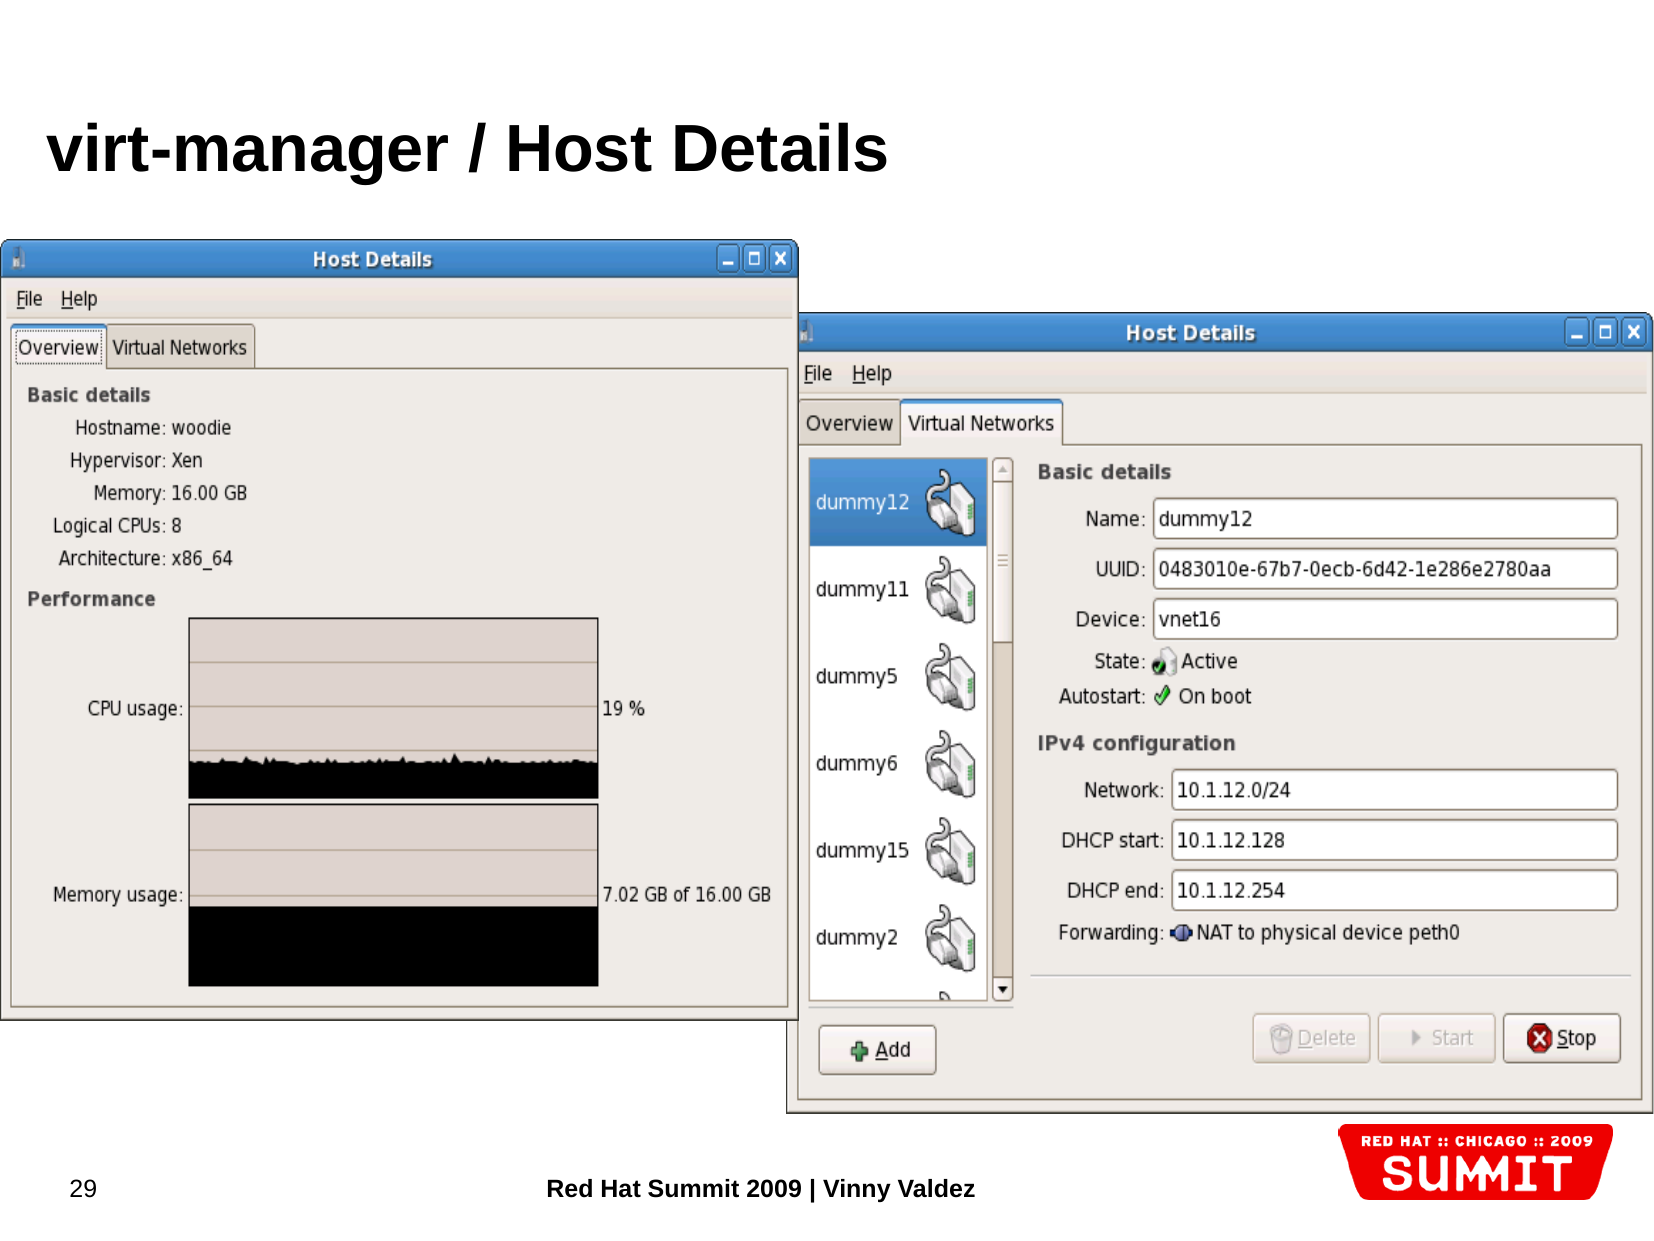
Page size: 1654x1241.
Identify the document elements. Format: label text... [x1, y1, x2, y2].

title virt-manager / Host Details [46, 82, 1081, 212]
picture [0, 239, 1654, 1114]
picture [1338, 1124, 1613, 1200]
